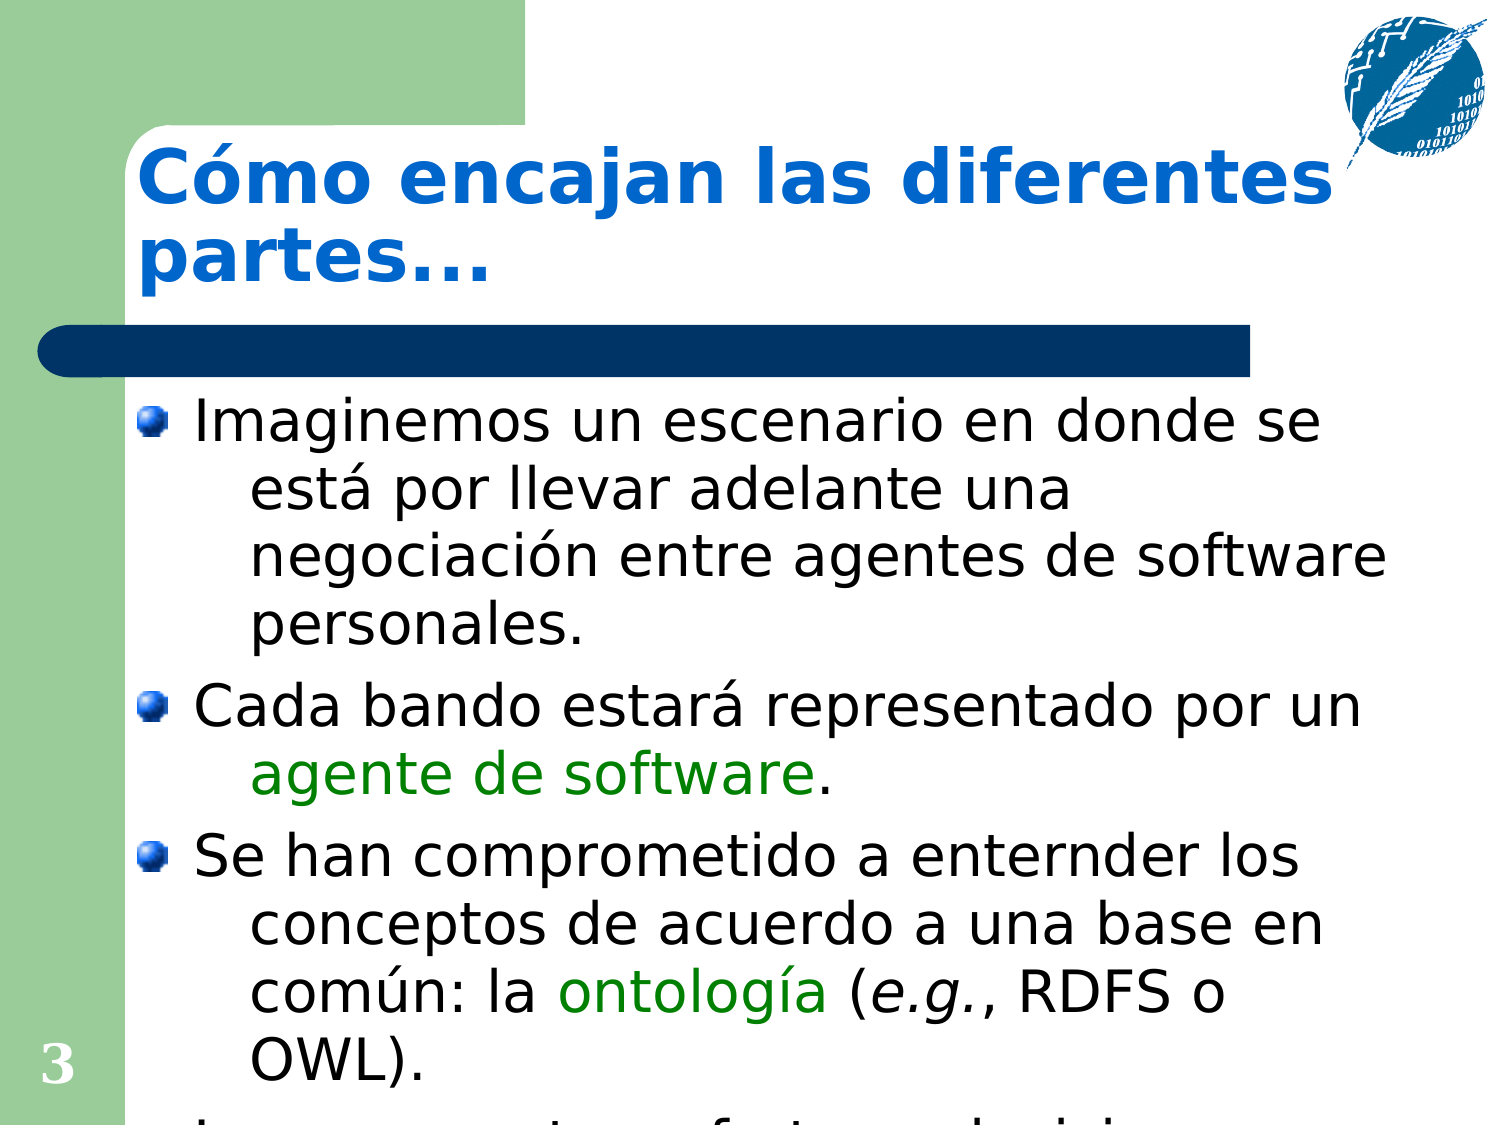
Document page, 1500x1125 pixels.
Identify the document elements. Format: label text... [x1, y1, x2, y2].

picture [1433, 139, 1440, 147]
list Imaginemos un escenario en donde se está por llevar adelante una negociación entre agentes de software personales. Cada bando estará representado por un agente de software. Se han comprometido a enternder los conceptos de acuerdo a una base en común: la ontología (e.g., RDFS o OWL). Las propuestas, ofertas y decisiones se estructurasn como declaraciones RDF. [137, 387, 1400, 1109]
picture [1416, 140, 1425, 149]
picture [1427, 138, 1431, 148]
picture [1436, 127, 1450, 136]
picture [1341, 15, 1487, 172]
title Cómo encajan las diferentes partes... [136, 135, 1414, 302]
